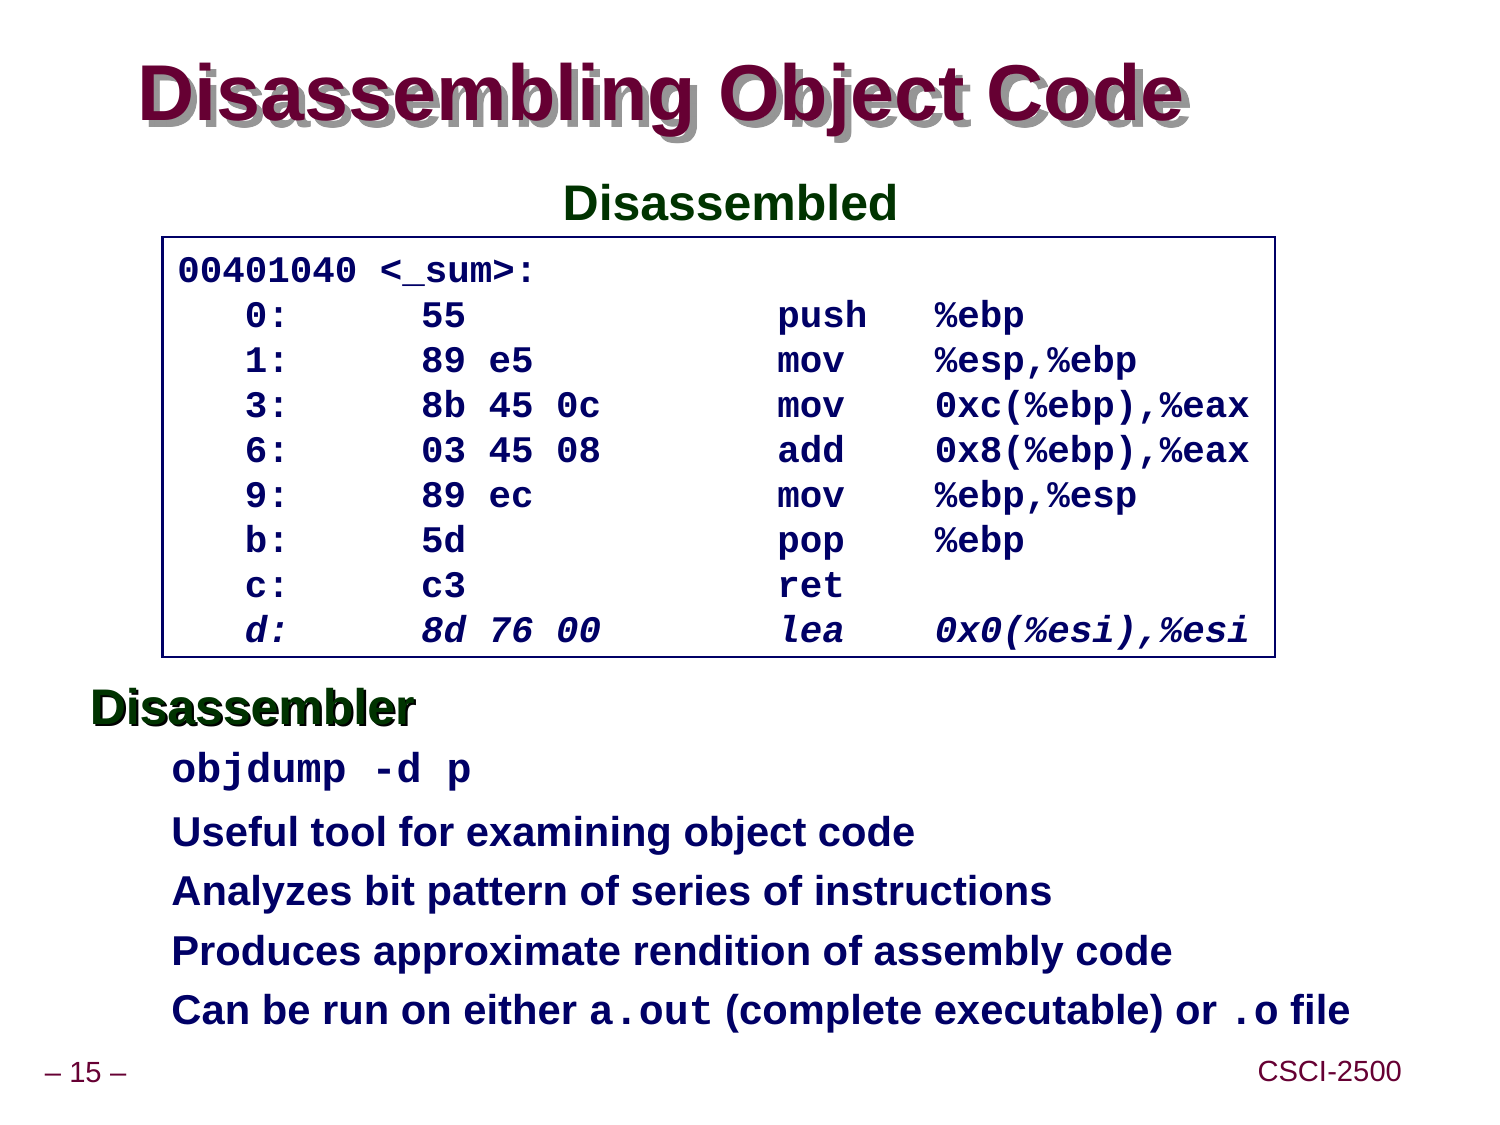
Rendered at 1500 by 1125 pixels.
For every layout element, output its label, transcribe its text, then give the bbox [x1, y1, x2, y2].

text_box 00401040 <_sum>: 0: 55 push %ebp 1: 89 e5 mov %esp,%ebp 3: 8b 45 0c mov 0xc(%ebp),%eax 6: 03 45 08 add 0x8(%ebp),%eax 9: 89 ec mov %ebp,%esp b: 5d pop %ebp c: c3 ret d: 8d 76 00 lea 0x0(%esi),%esi [162, 237, 1276, 658]
list Disassembler objdump -d p Useful tool for examining object code Analyzes bit pattern of series of instructions Produces approximate rendition of assembly code Can be run on either a.out (complete executable) or .o file [74, 674, 1411, 1084]
title Disassembling Object Code [137, 45, 1257, 149]
text_box Disassembled [547, 169, 976, 237]
